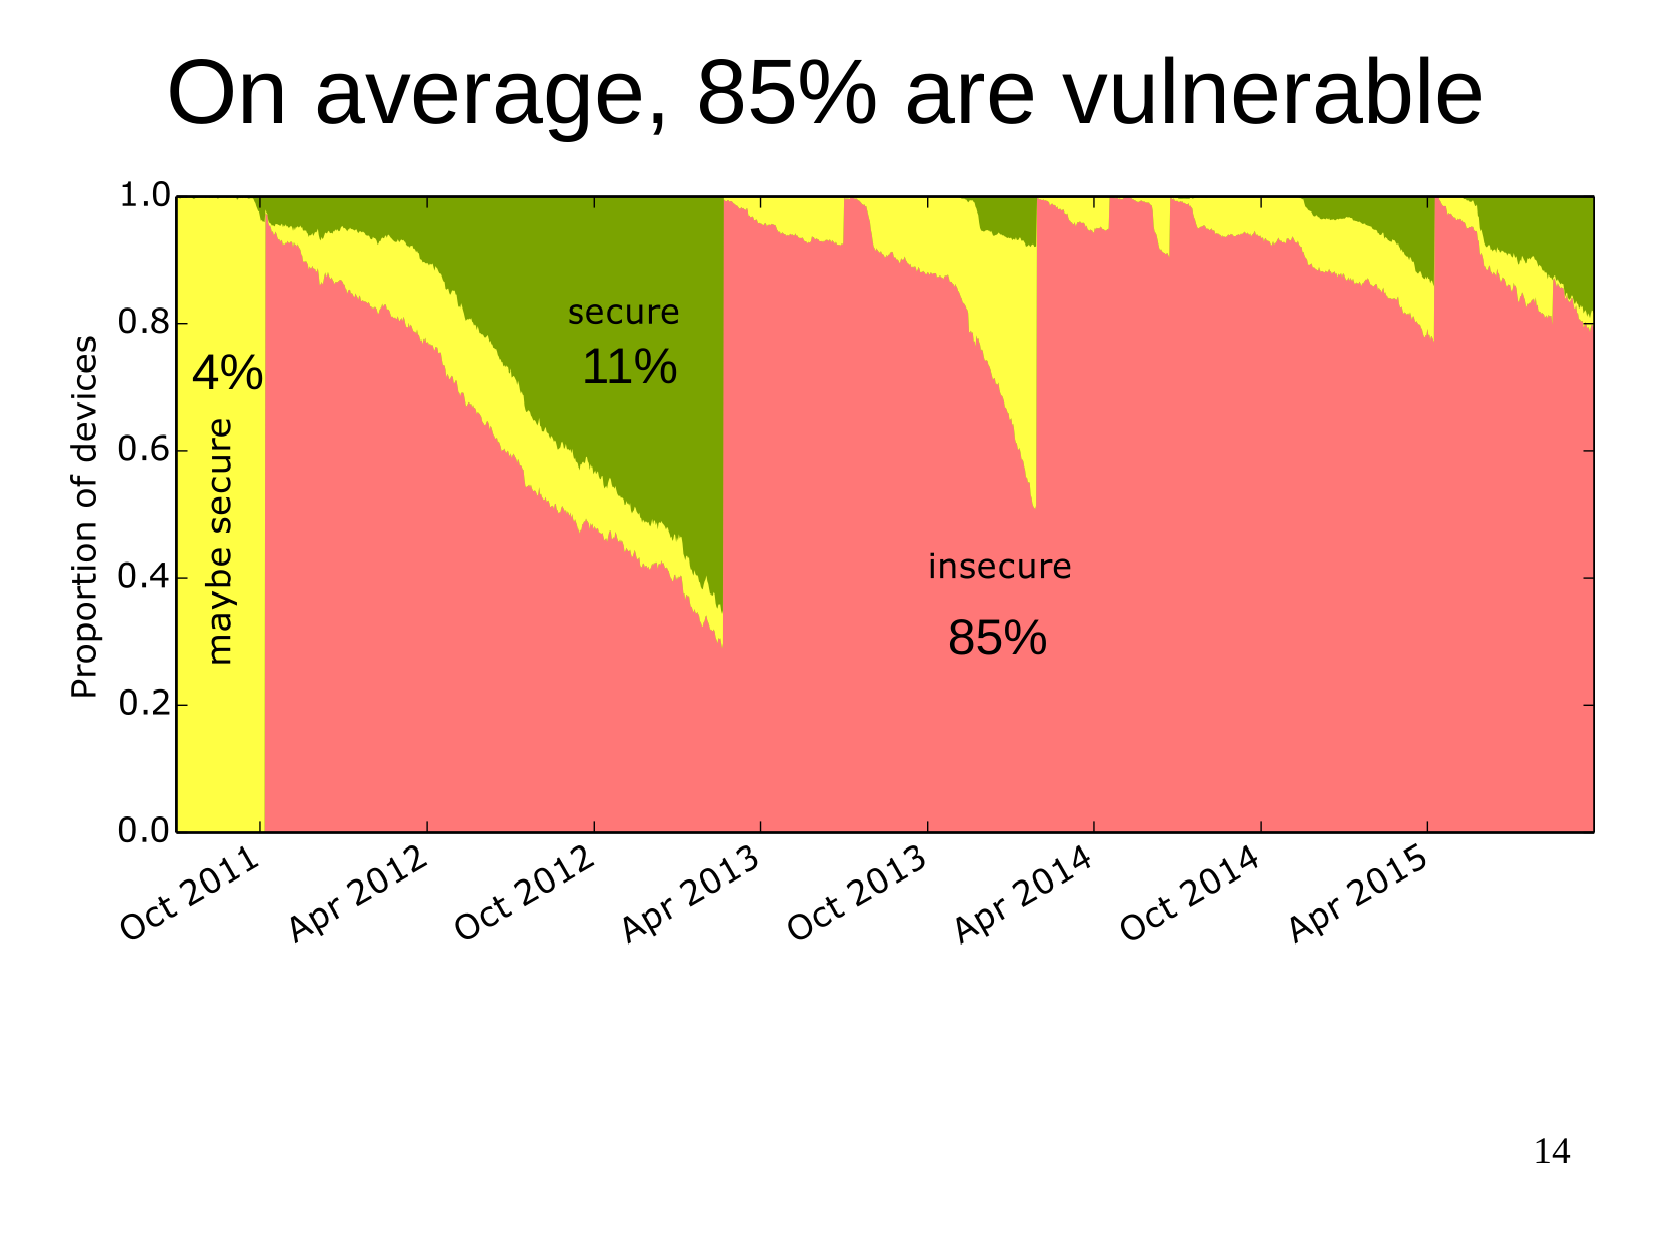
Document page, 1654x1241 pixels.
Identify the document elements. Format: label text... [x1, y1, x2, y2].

title On average, 85% are vulnerable [82, 0, 1571, 196]
text_box 85% [933, 602, 1099, 709]
text_box 11% [566, 330, 693, 402]
text_box 4% [177, 336, 280, 408]
picture [70, 181, 1595, 945]
